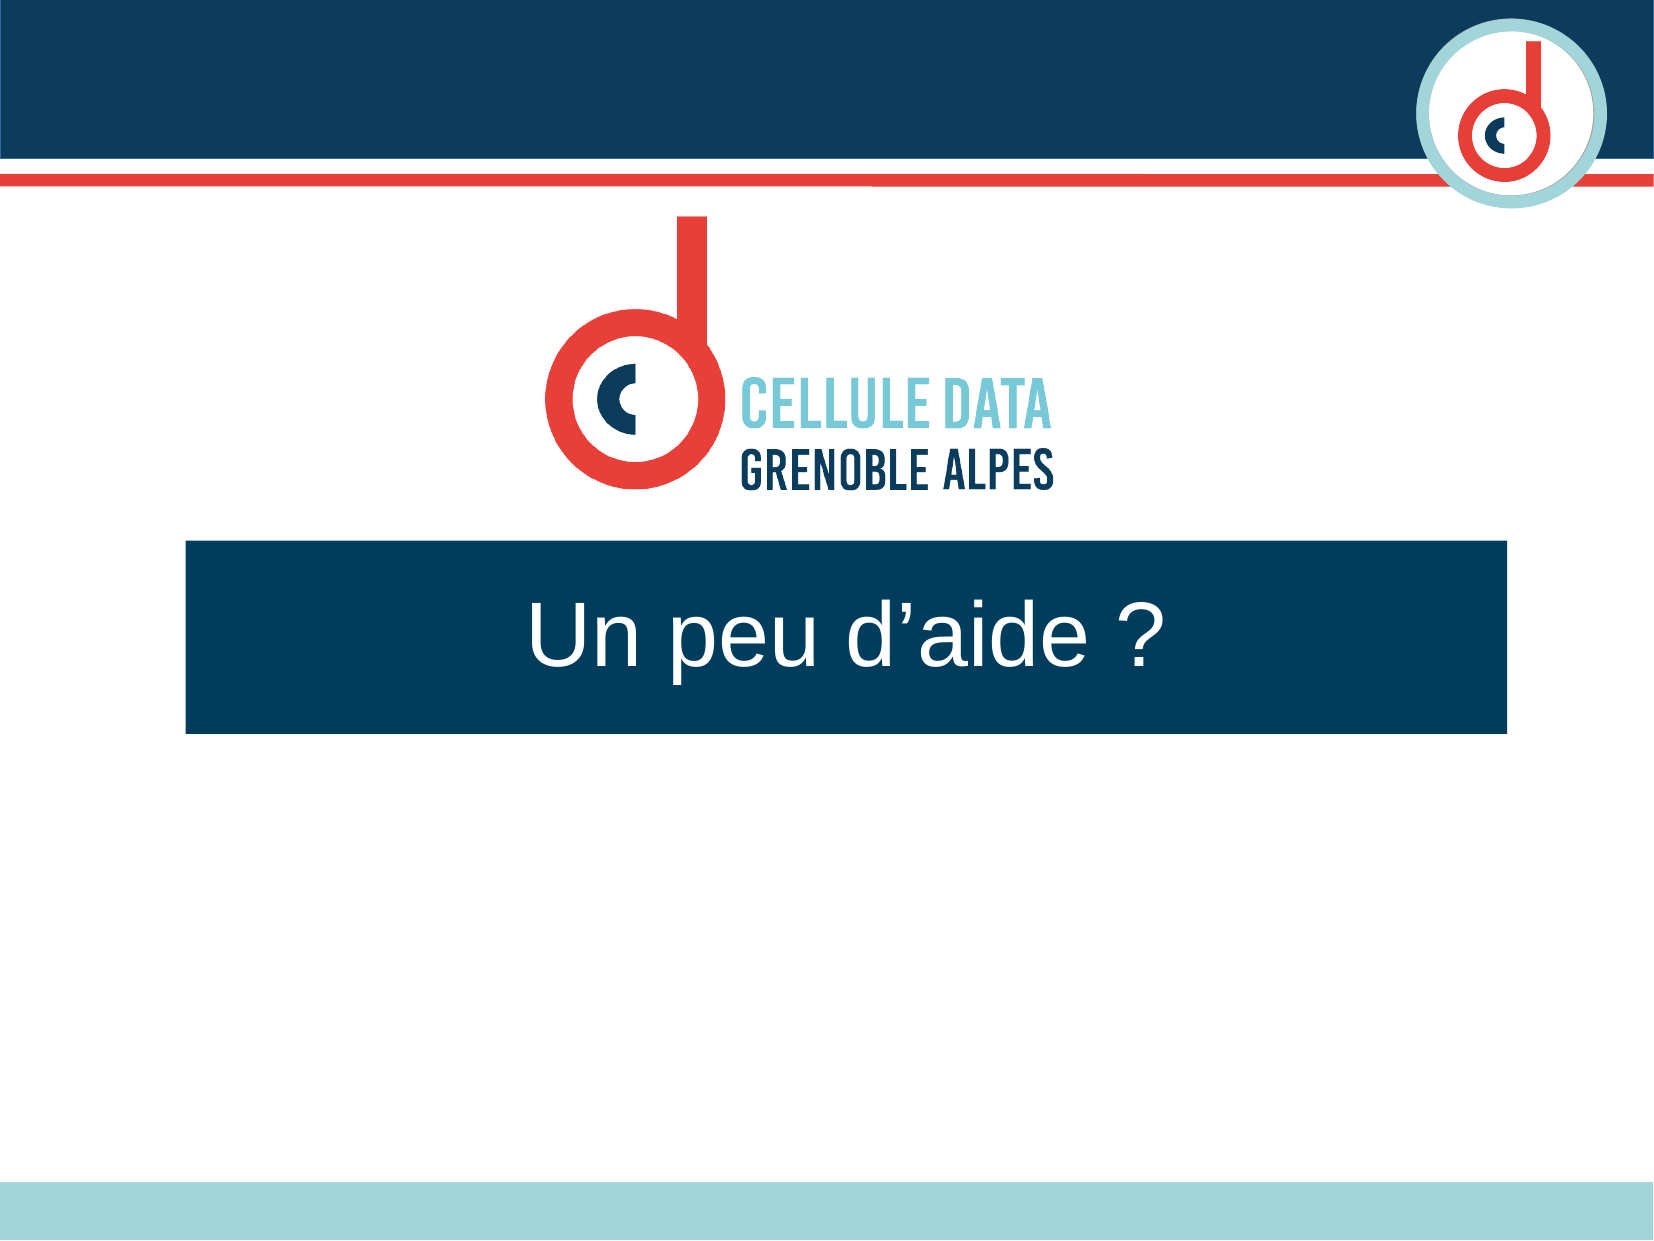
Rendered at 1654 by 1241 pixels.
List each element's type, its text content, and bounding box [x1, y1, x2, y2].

picture [545, 216, 1090, 522]
title Un peu d’aide ? [185, 540, 1508, 734]
